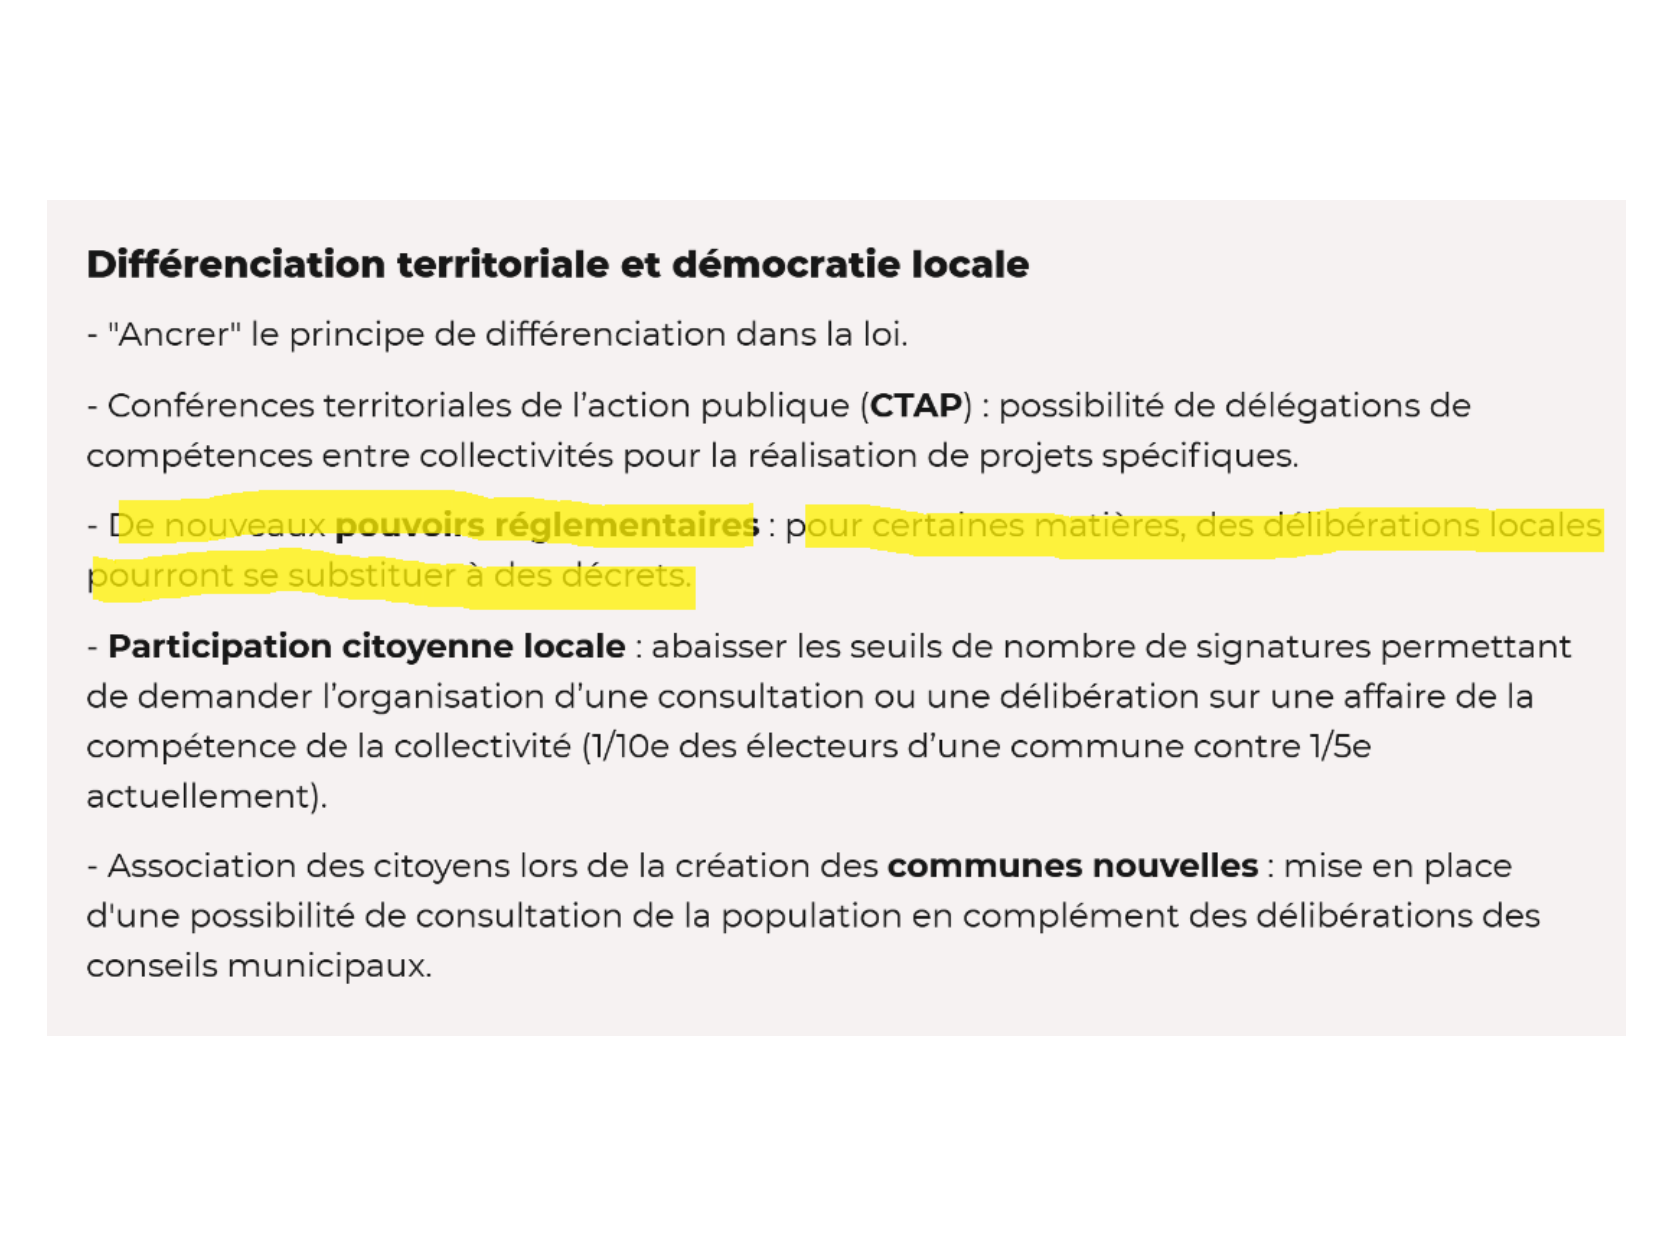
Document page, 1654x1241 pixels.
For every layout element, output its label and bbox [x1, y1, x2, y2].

picture [47, 200, 1626, 1036]
